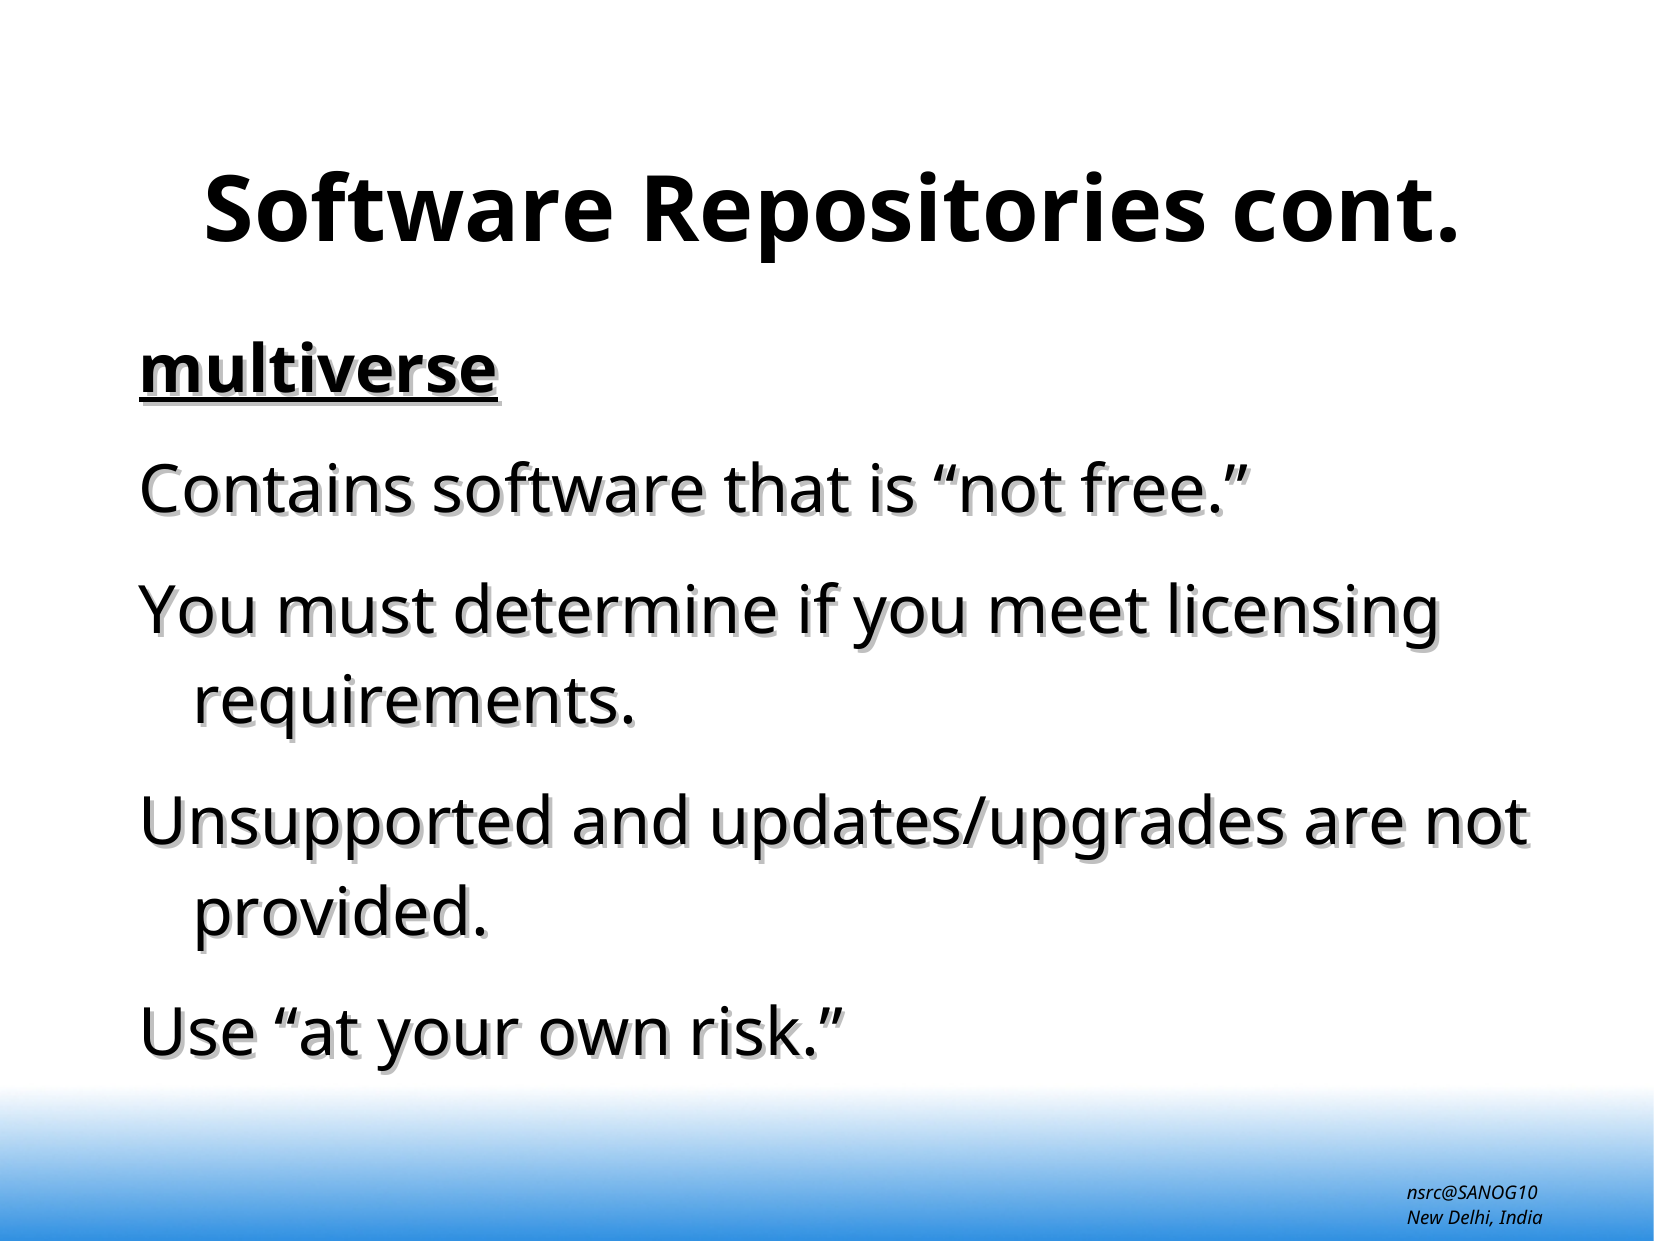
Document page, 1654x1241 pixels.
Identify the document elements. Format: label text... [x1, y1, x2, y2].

picture [0, 1083, 1654, 1241]
list multiverse Contains software that is “not free.” You must determine if you meet licensing requirements. Unsupported and updates/upgrades are not provided. Use “at your own risk.” [121, 321, 1534, 1104]
title Software Repositories cont. [109, 102, 1558, 310]
